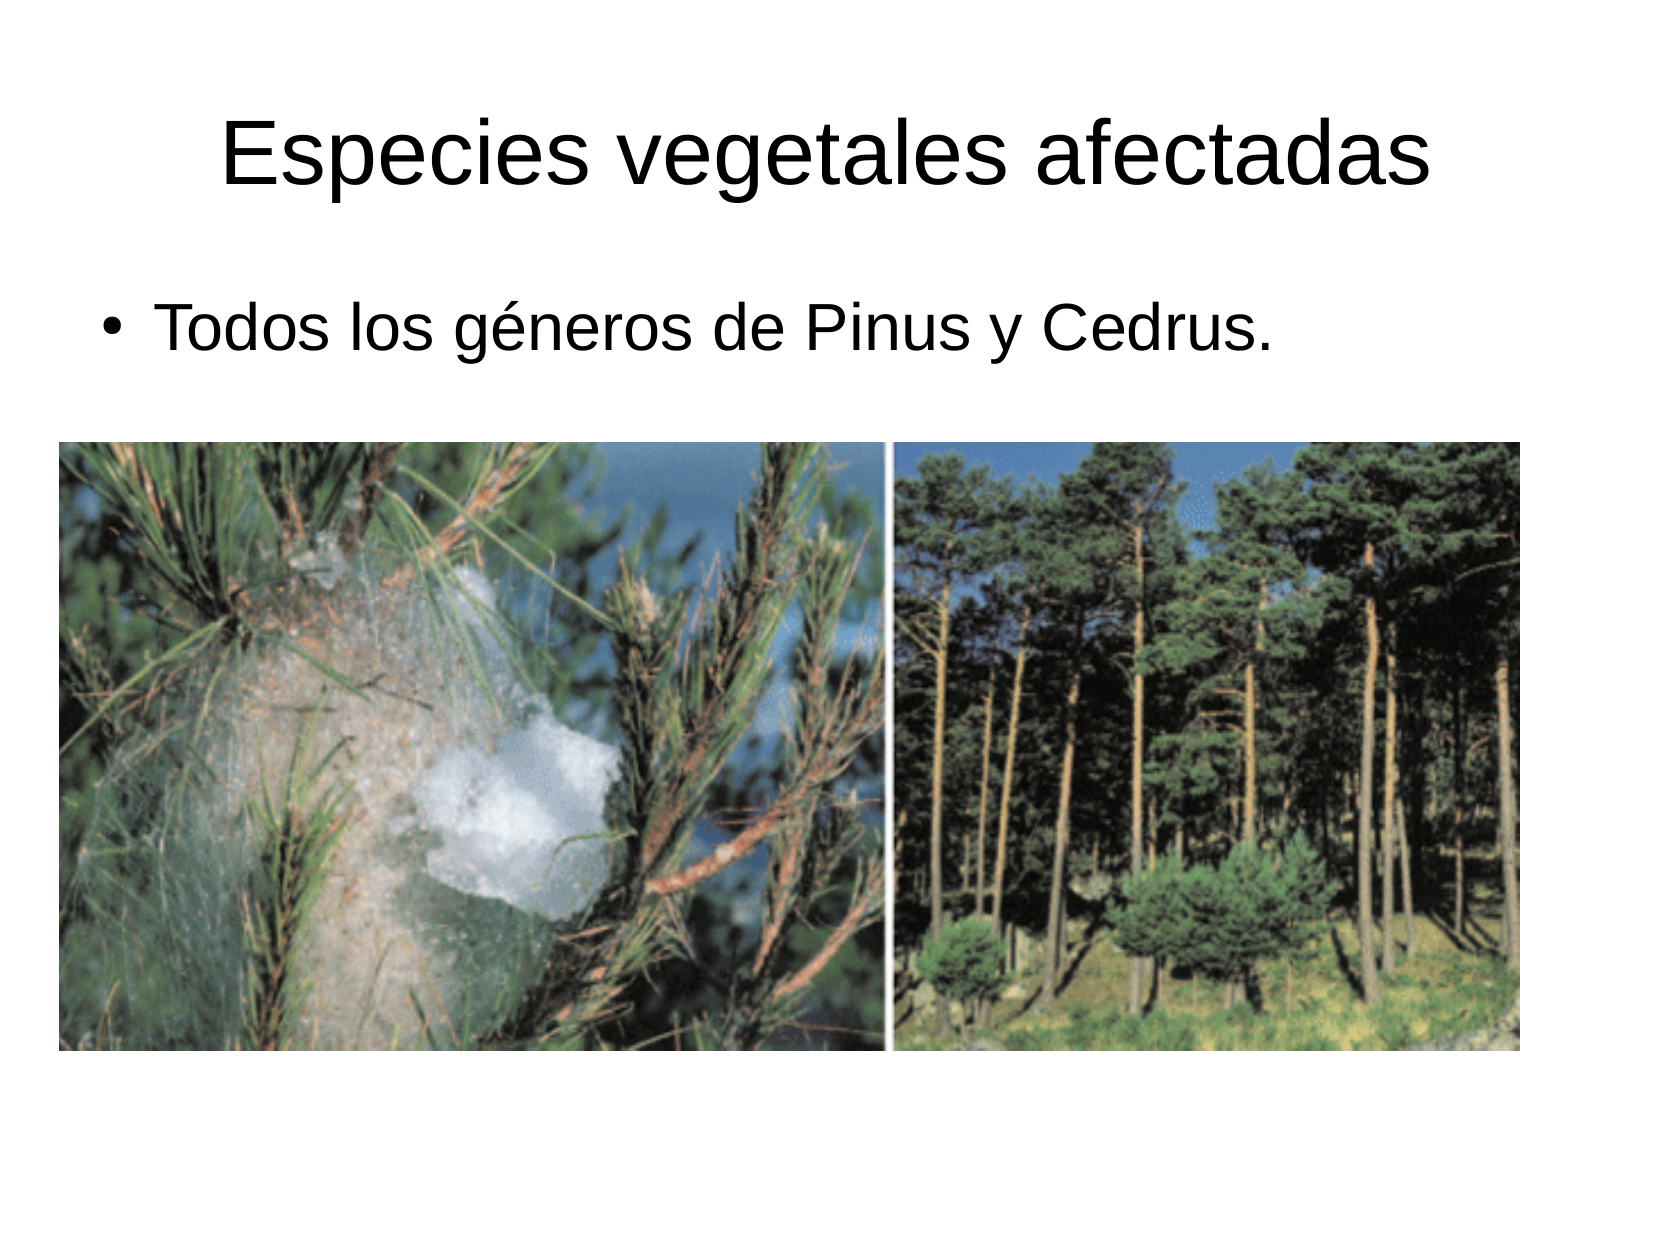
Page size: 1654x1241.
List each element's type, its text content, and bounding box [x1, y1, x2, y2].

picture [59, 442, 1520, 1051]
title Especies vegetales afectadas [82, 56, 1571, 250]
list Todos los géneros de Pinus y Cedrus. [82, 290, 1571, 1094]
